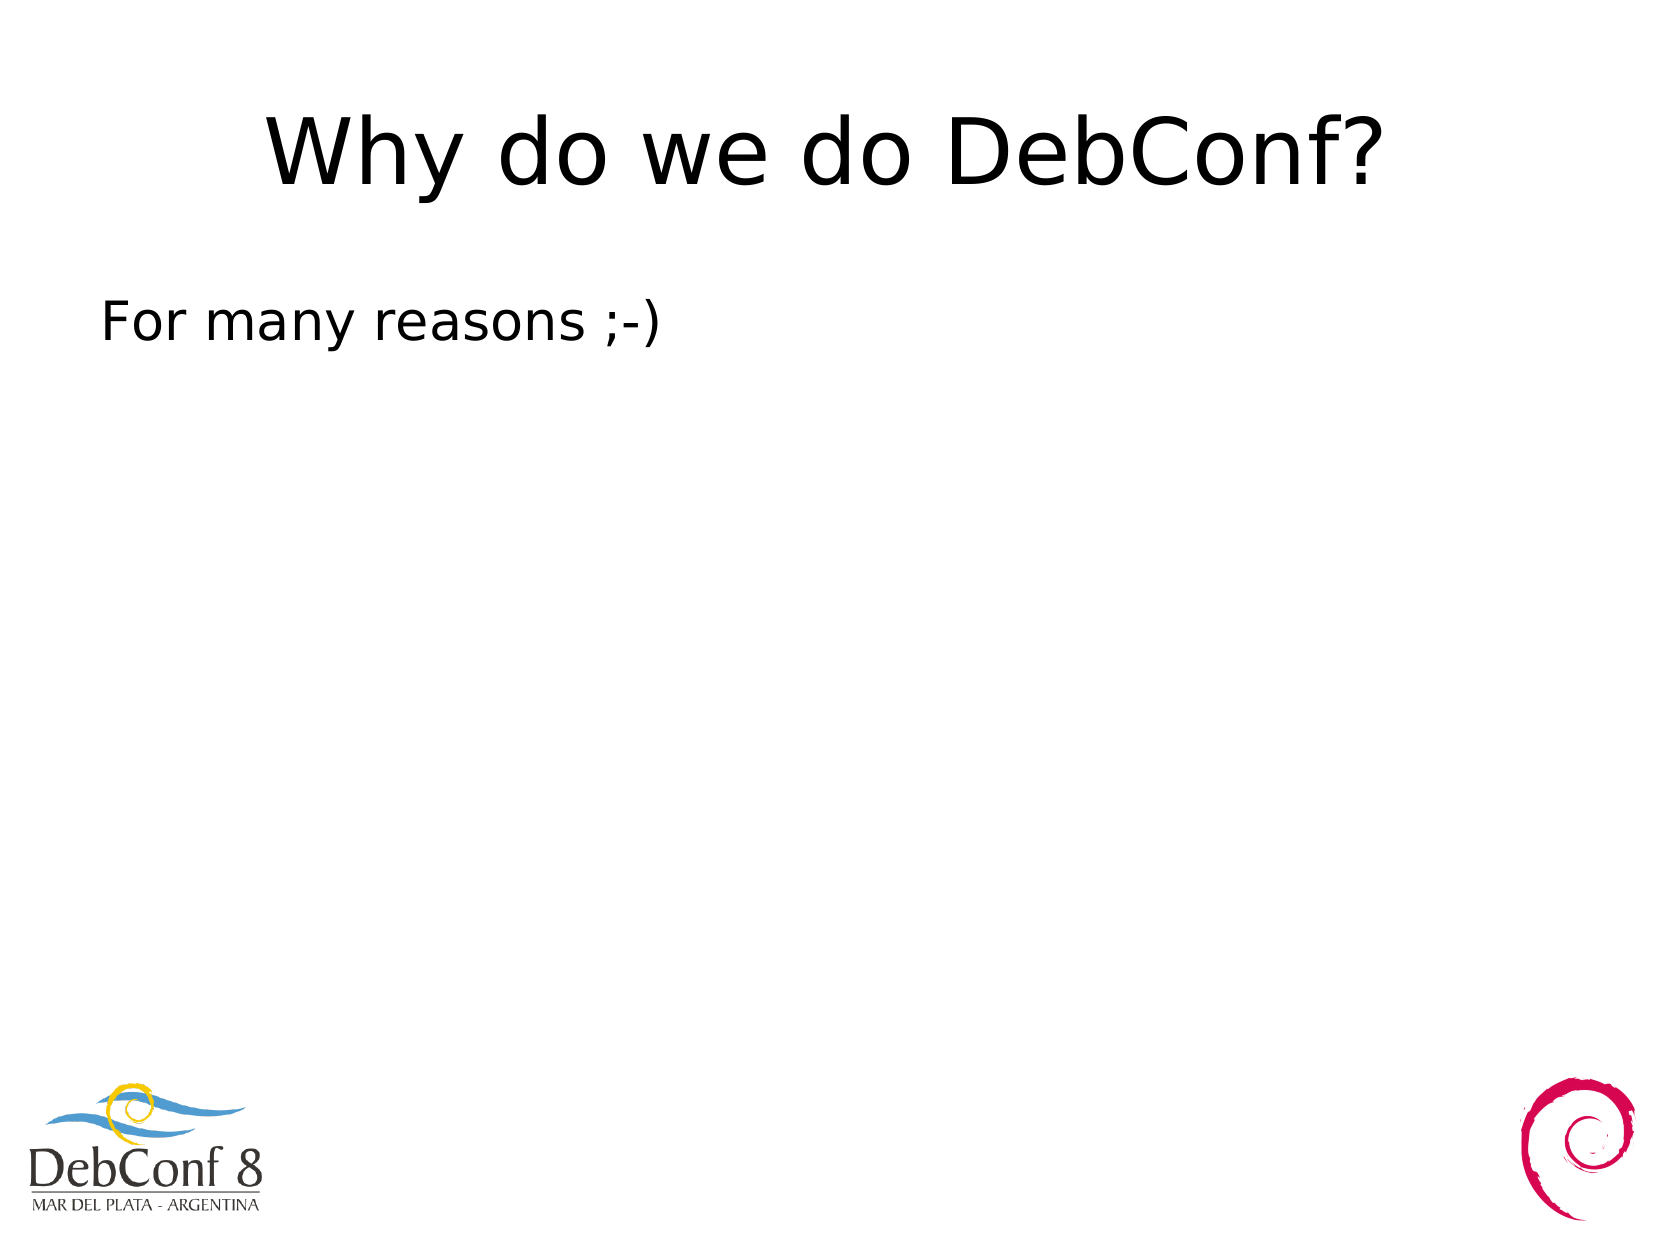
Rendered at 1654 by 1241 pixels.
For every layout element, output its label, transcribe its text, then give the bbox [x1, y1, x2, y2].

title Why do we do DebConf? [82, 49, 1571, 257]
picture [29, 1082, 262, 1211]
picture [1519, 1075, 1638, 1222]
list For many reasons ;-) [82, 290, 1571, 1109]
